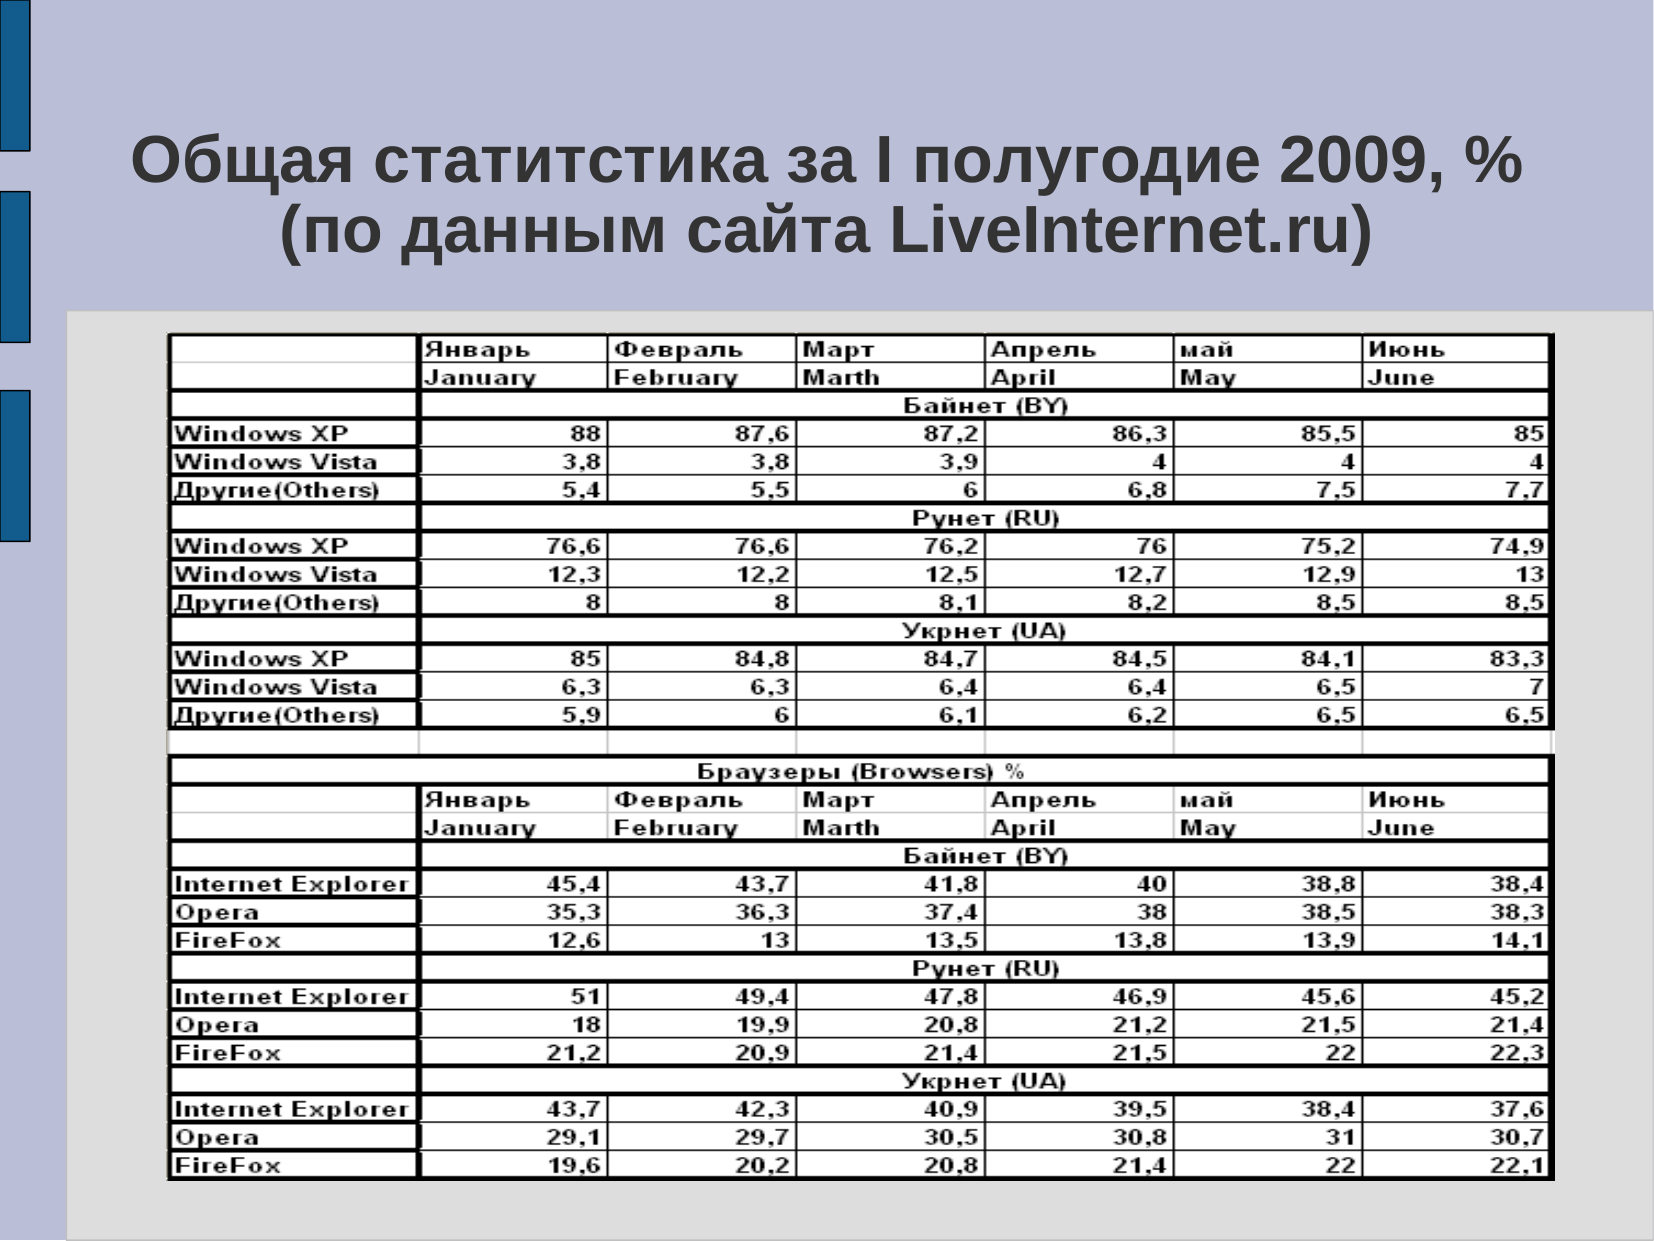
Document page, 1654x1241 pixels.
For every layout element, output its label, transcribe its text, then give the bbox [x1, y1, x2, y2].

title Общая статитстика за I полугодие 2009, % (по данным сайта LiveInternet.ru) [121, 88, 1534, 301]
picture [166, 332, 1555, 1181]
